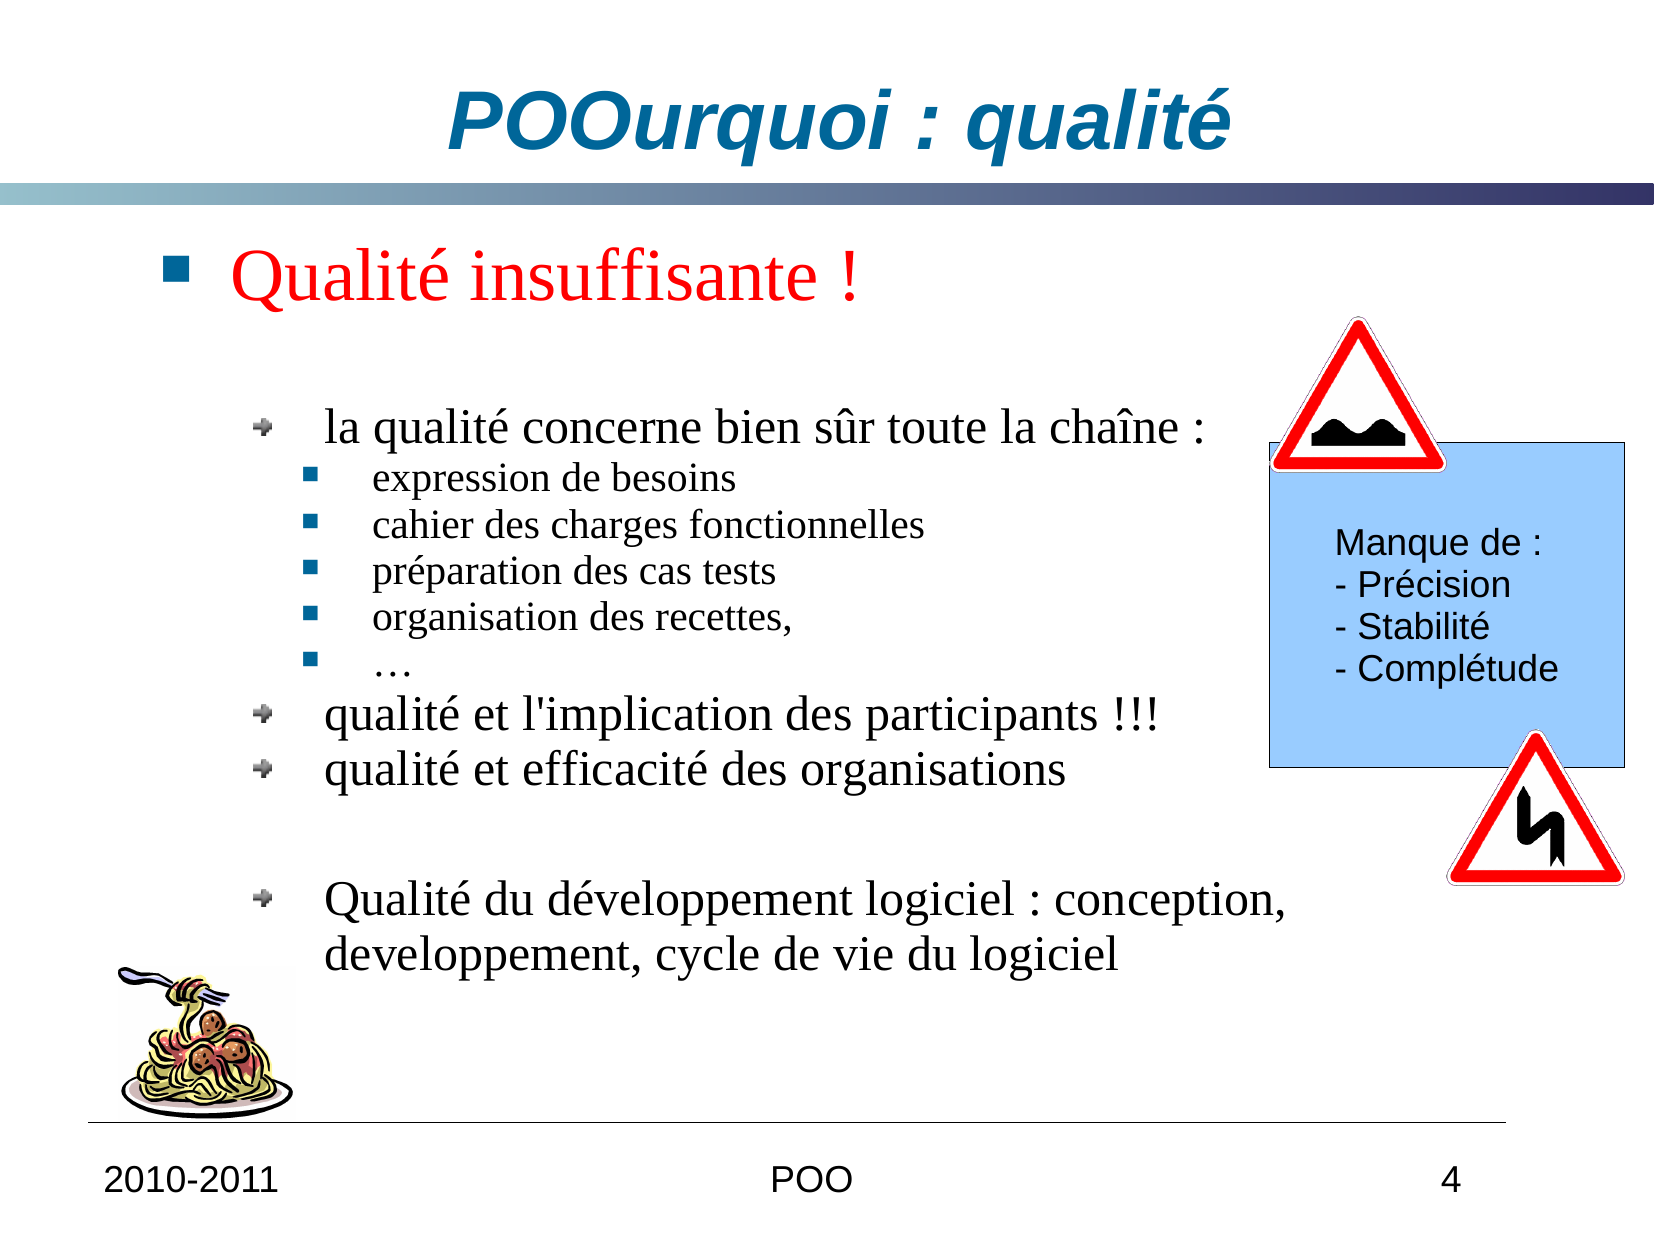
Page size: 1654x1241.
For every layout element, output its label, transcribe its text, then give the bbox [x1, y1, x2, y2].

title POOurquoi : qualité [295, 73, 1387, 167]
text_box Manque de : - Précision - Stabilité - Complétude [1269, 442, 1625, 768]
list Qualité insuffisante ! la qualité concerne bien sûr toute la chaîne : expression de besoins cahier des charges fonctionnelles préparation des cas tests organisation des recettes, … qualité et l'implication des participants !!! qualité et efficacité des organisations Qualité du développement logiciel : conception, developpement, cycle de vie du logiciel [147, 233, 1371, 1093]
picture [1269, 316, 1447, 473]
picture [1446, 729, 1625, 886]
picture [118, 966, 296, 1123]
